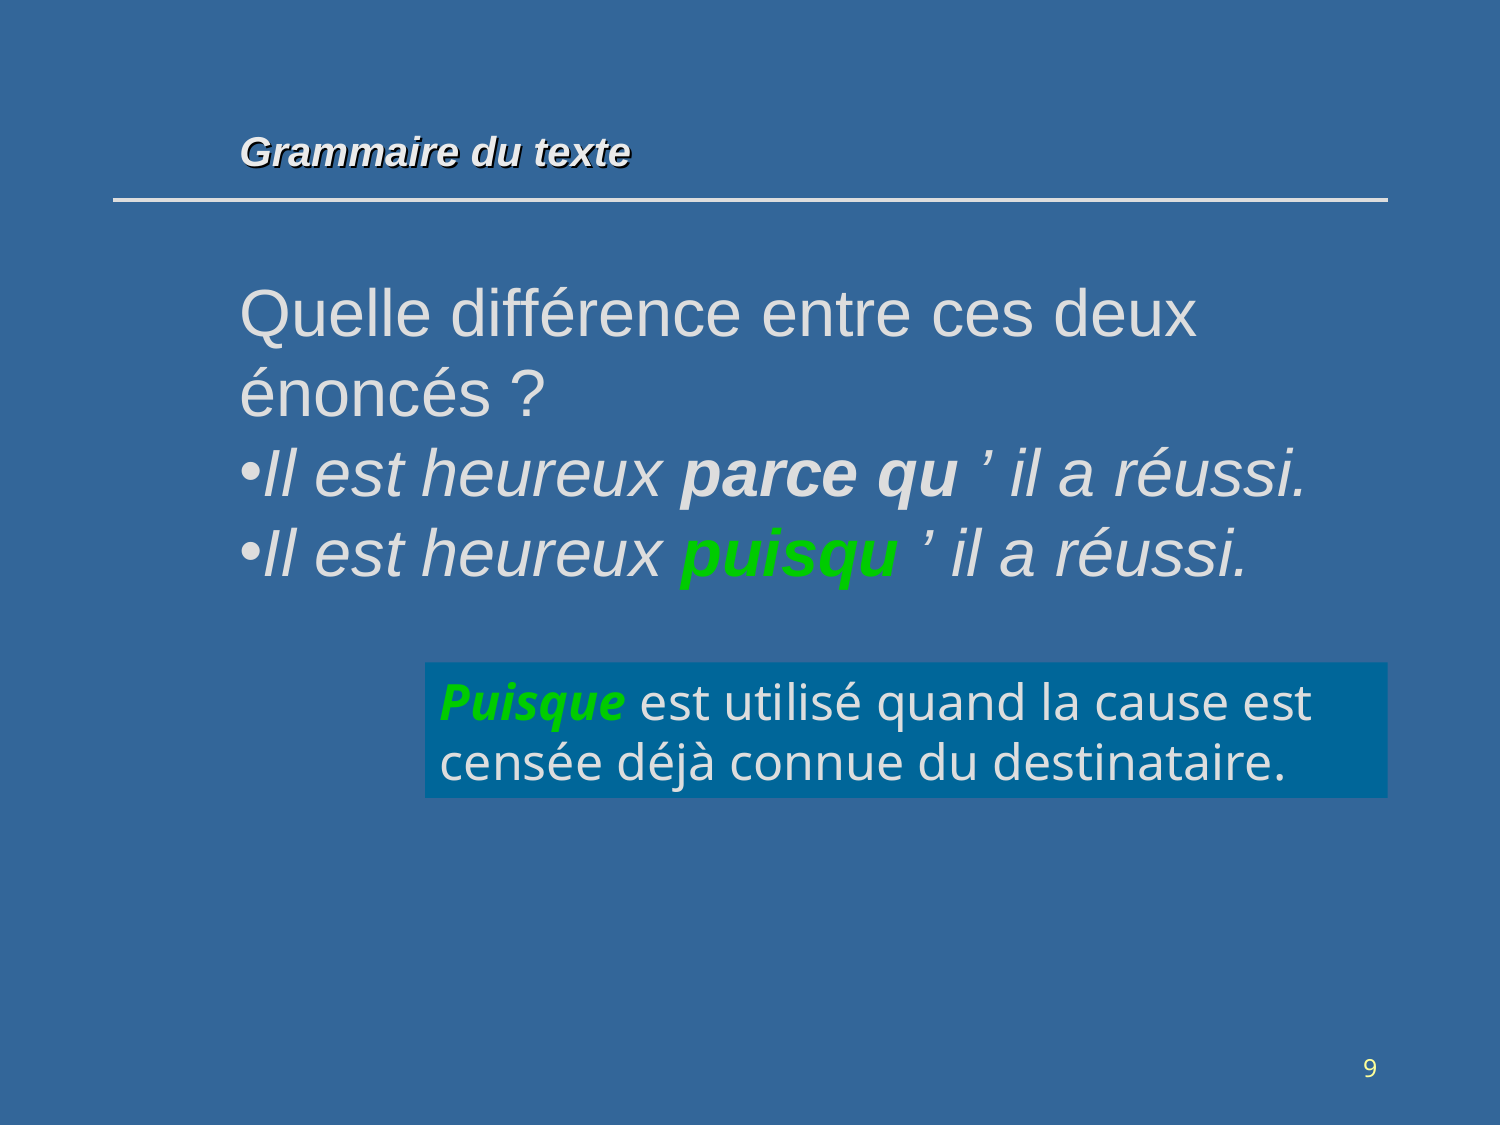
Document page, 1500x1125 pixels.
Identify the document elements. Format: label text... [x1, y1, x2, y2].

text_box Quelle différence entre ces deux énoncés ? Il est heureux parce qu ’ il a réussi. Il est heureux puisqu ’ il a réussi. [224, 262, 1388, 598]
text_box Puisque est utilisé quand la cause est censée déjà connue du destinataire. [425, 662, 1388, 798]
text_box Grammaire du texte [224, 116, 647, 183]
